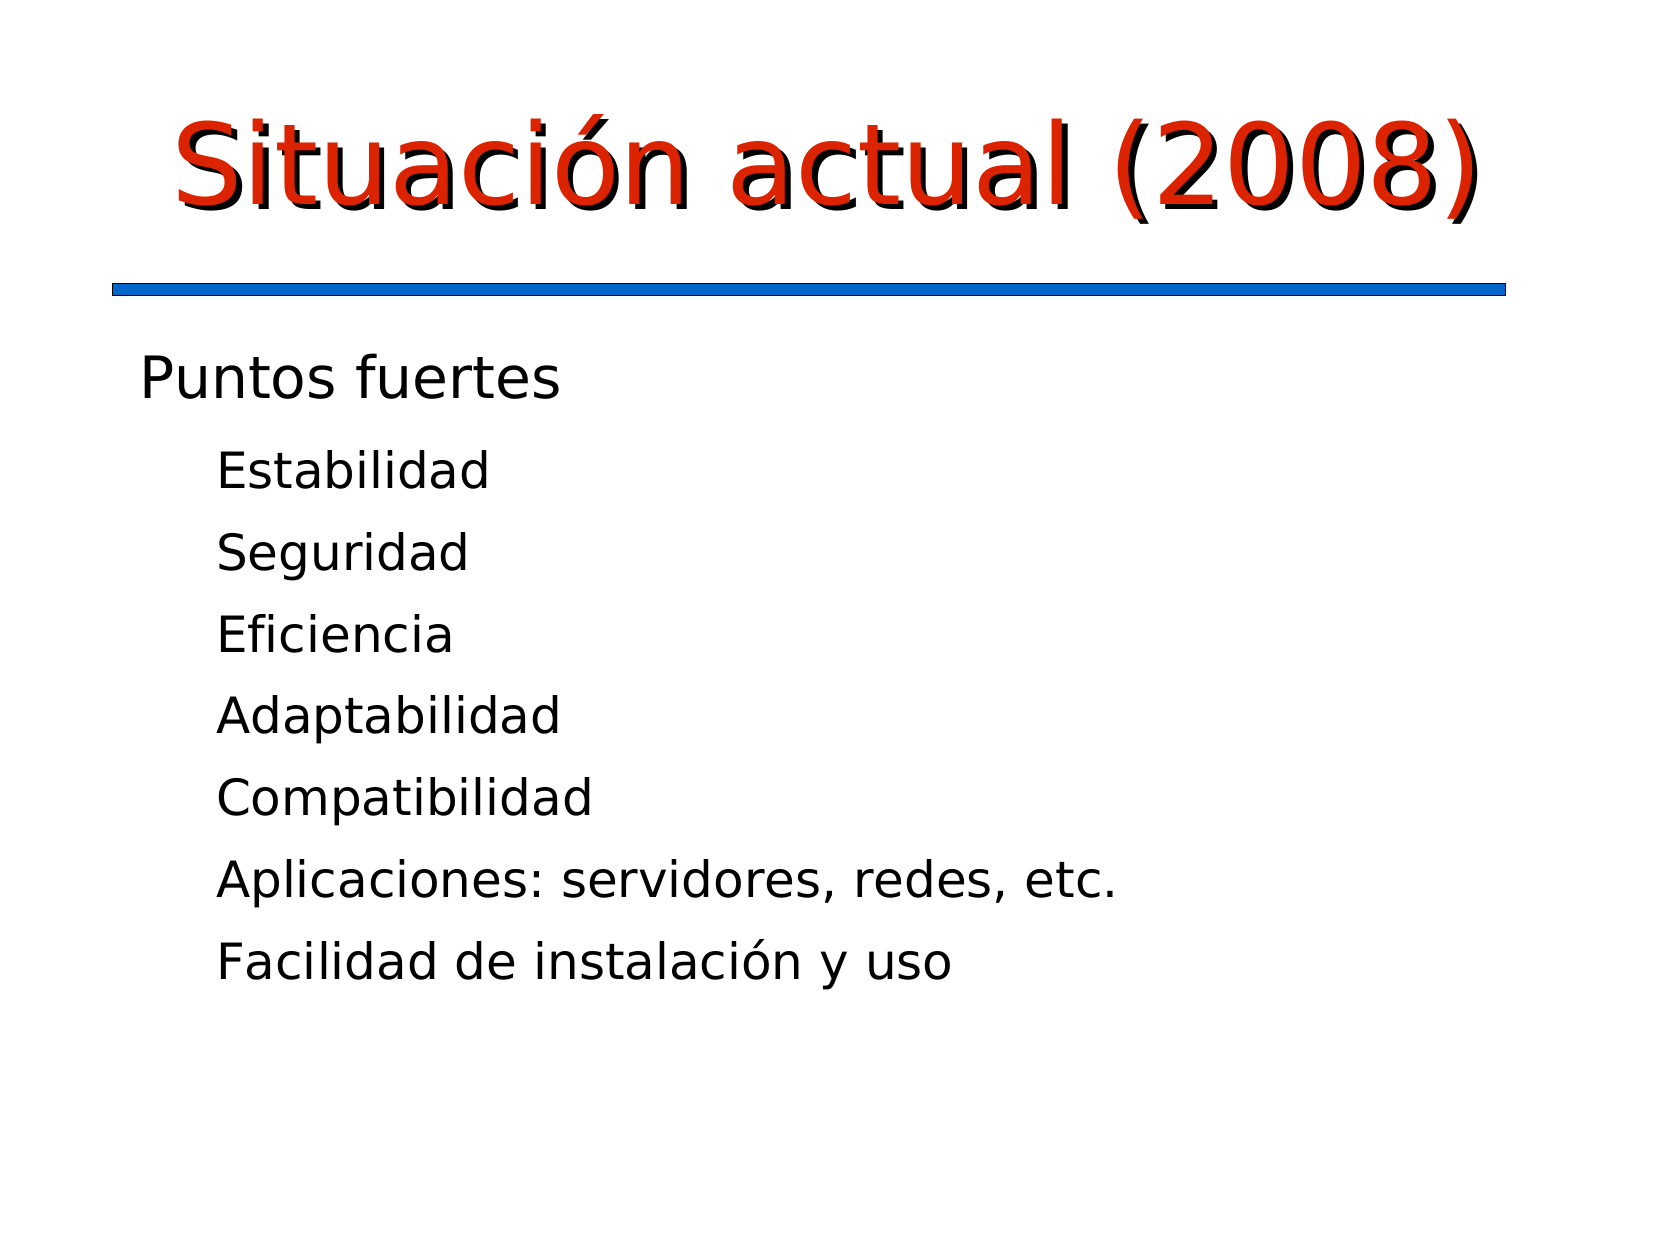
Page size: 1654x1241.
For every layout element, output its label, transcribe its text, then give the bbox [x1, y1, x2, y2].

list Puntos fuertes Estabilidad Seguridad Eficiencia Adaptabilidad Compatibilidad Aplicaciones: servidores, redes, etc. Facilidad de instalación y uso [121, 344, 1534, 1127]
title Situación actual (2008) [121, 61, 1534, 269]
